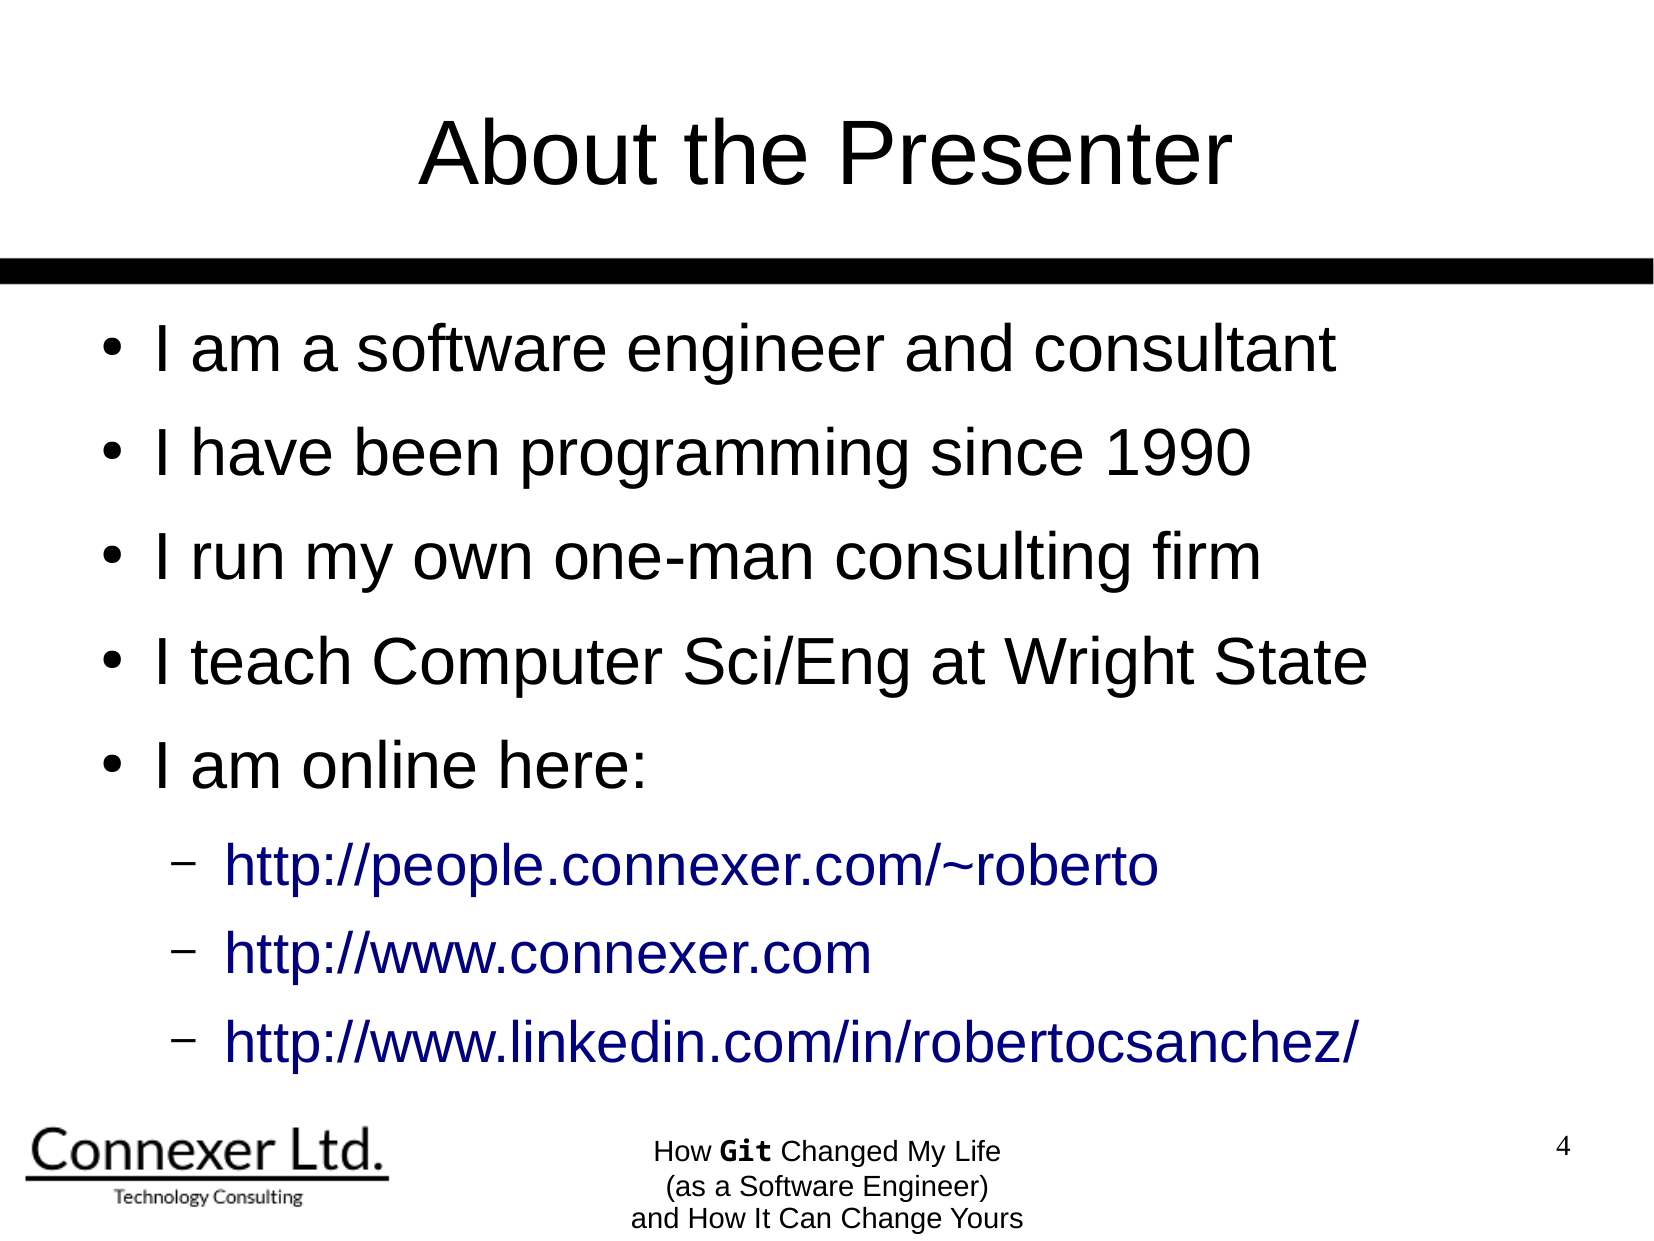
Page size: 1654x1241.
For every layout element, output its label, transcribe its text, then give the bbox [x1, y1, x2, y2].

title About the Presenter [82, 49, 1571, 257]
list I am a software engineer and consultant I have been programming since 1990 I run my own one-man consulting firm I teach Computer Sci/Eng at Wright State I am online here: http://people.connexer.com/~roberto http://www.connexer.com http://www.linkedin.com/in/robertocsanchez/ [82, 290, 1538, 1096]
picture [0, 0, 1654, 1241]
